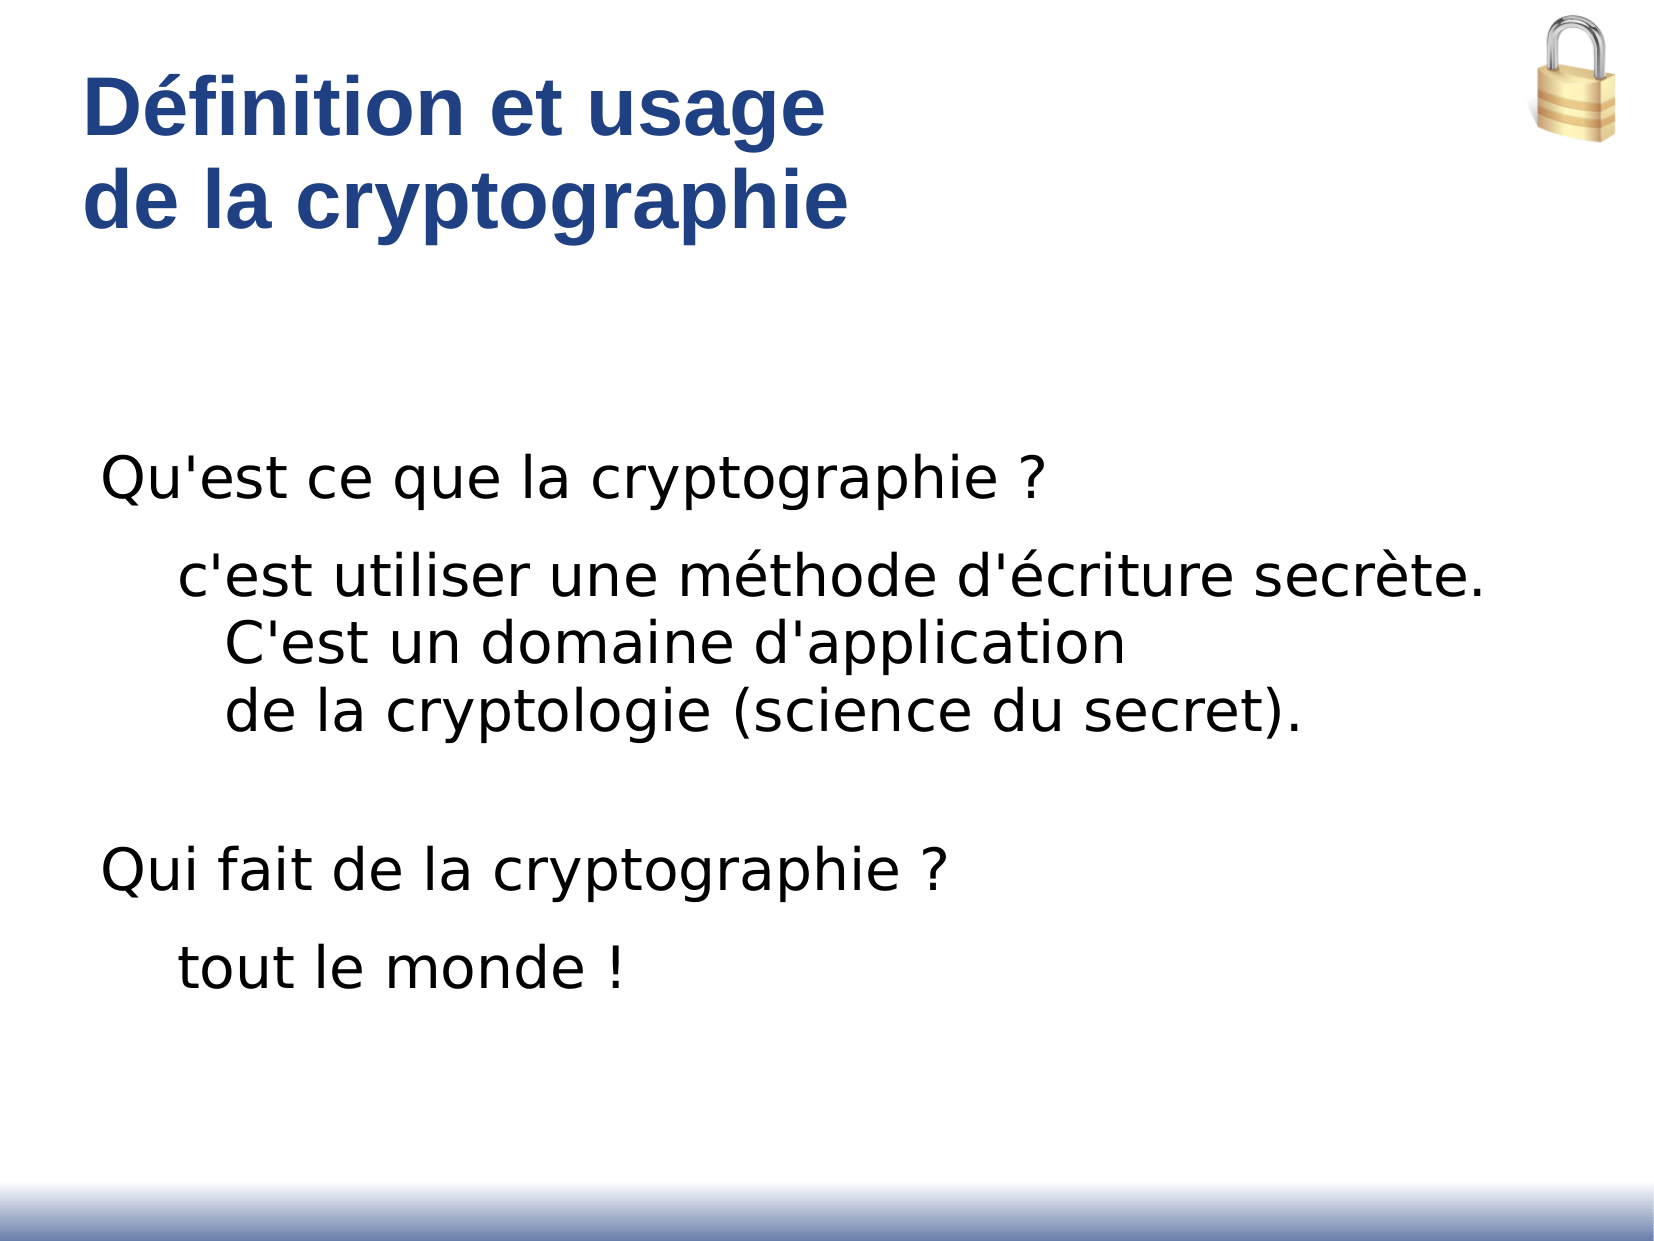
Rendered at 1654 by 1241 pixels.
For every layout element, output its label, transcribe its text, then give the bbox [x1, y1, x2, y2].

title Définition et usage de la cryptographie [82, 49, 1571, 257]
list Qu'est ce que la cryptographie ? c'est utiliser une méthode d'écriture secrète. C'est un domaine d'application de la cryptologie (science du secret). Qui fait de la cryptographie ? tout le monde ! [82, 324, 1571, 1123]
picture [1505, 11, 1642, 148]
